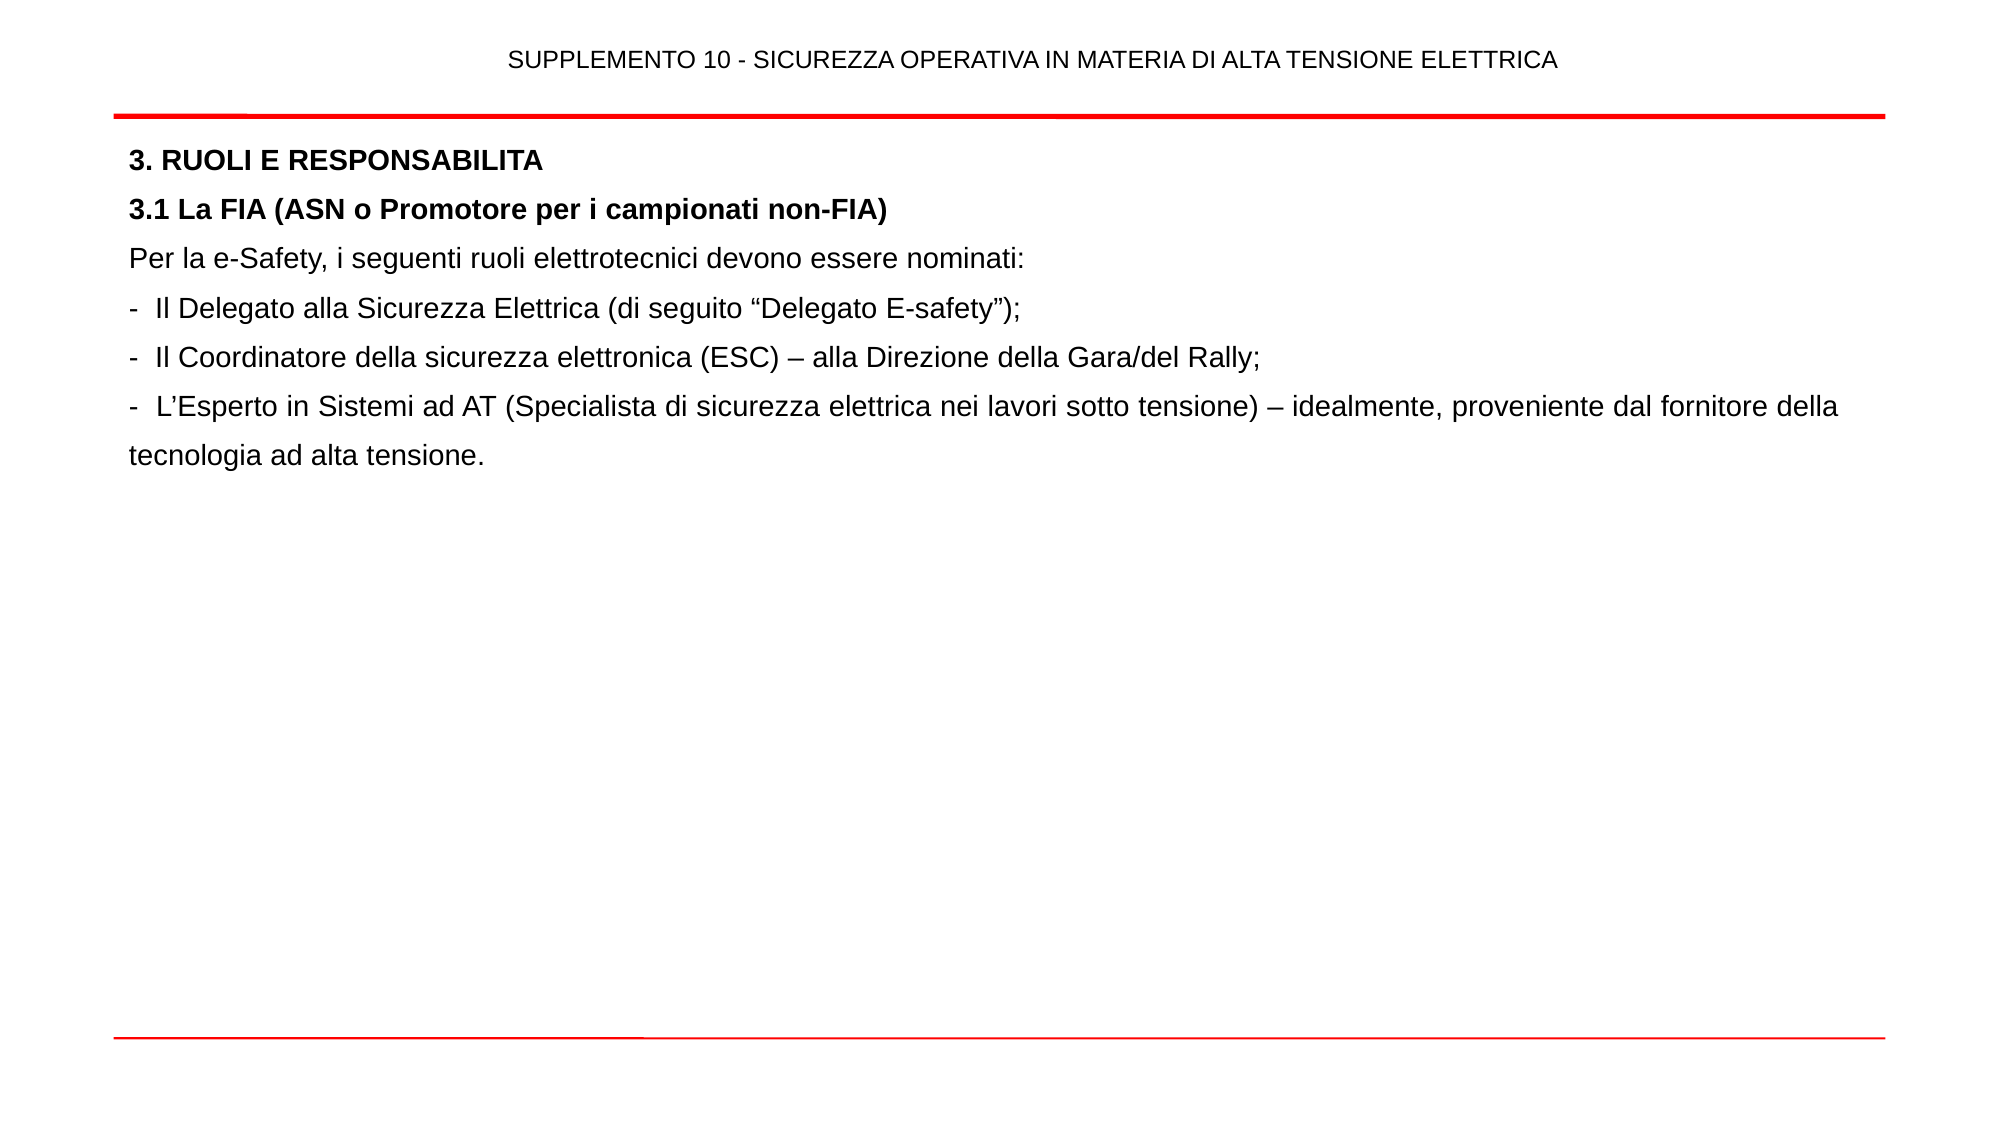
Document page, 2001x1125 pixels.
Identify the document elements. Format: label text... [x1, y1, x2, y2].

text_box SUPPLEMENTO 10 - SICUREZZA OPERATIVA IN MATERIA DI ALTA TENSIONE ELETTRICA [173, 38, 1895, 82]
text_box 3. RUOLI E RESPONSABILITA 3.1 La FIA (ASN o Promotore per i campionati non-FIA) Per la e-Safety, i seguenti ruoli elettrotecnici devono essere nominati: - Il Delegato alla Sicurezza Elettrica (di seguito “Delegato E-safety”); - Il Coordinatore della sicurezza elettronica (ESC) – alla Direzione della Gara/del Rally; - L’Esperto in Sistemi ad AT (Specialista di sicurezza elettrica nei lavori sotto tensione) – idealmente, proveniente dal fornitore della tecnologia ad alta tensione. [114, 120, 1886, 480]
